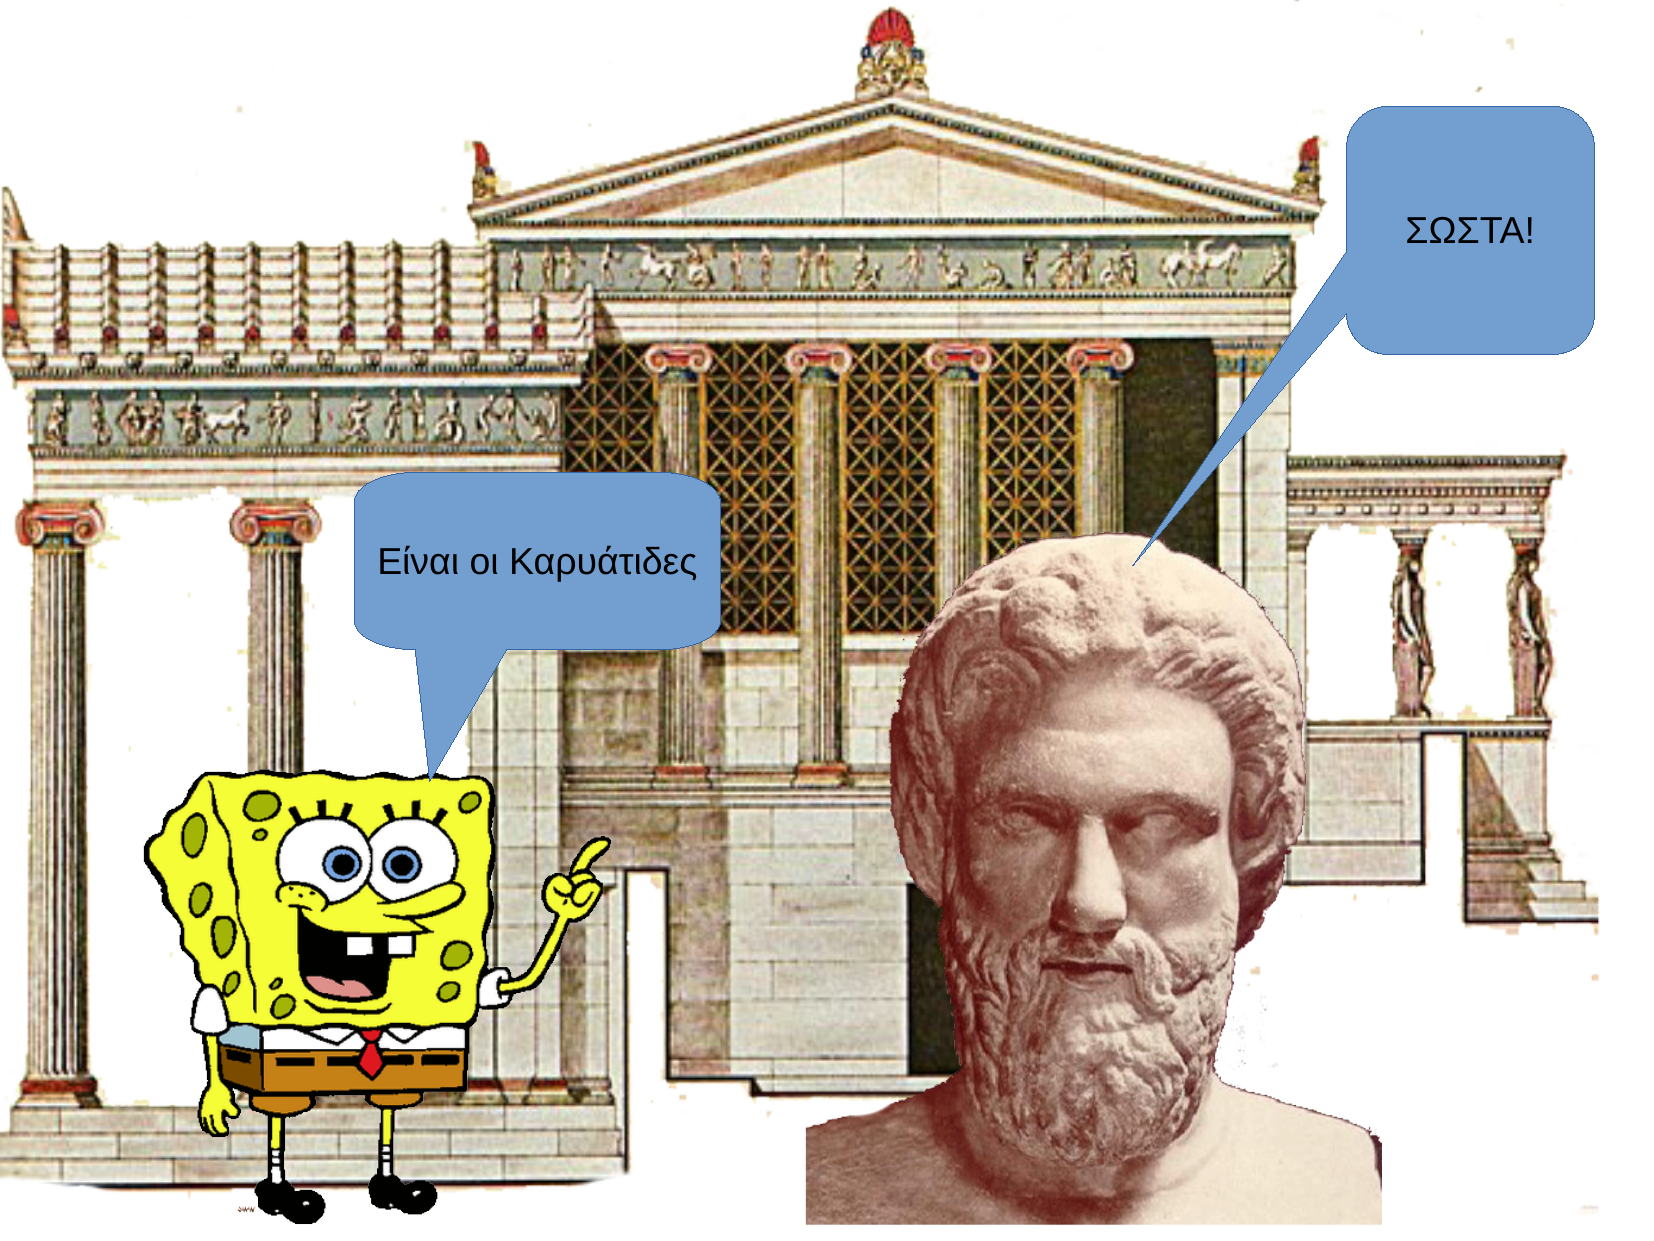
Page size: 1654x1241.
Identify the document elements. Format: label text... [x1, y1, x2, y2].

text_box ΣΩΣΤΑ! [1132, 106, 1595, 566]
text_box Είναι οι Καρυάτιδες [354, 472, 721, 782]
picture [0, 0, 1654, 1241]
